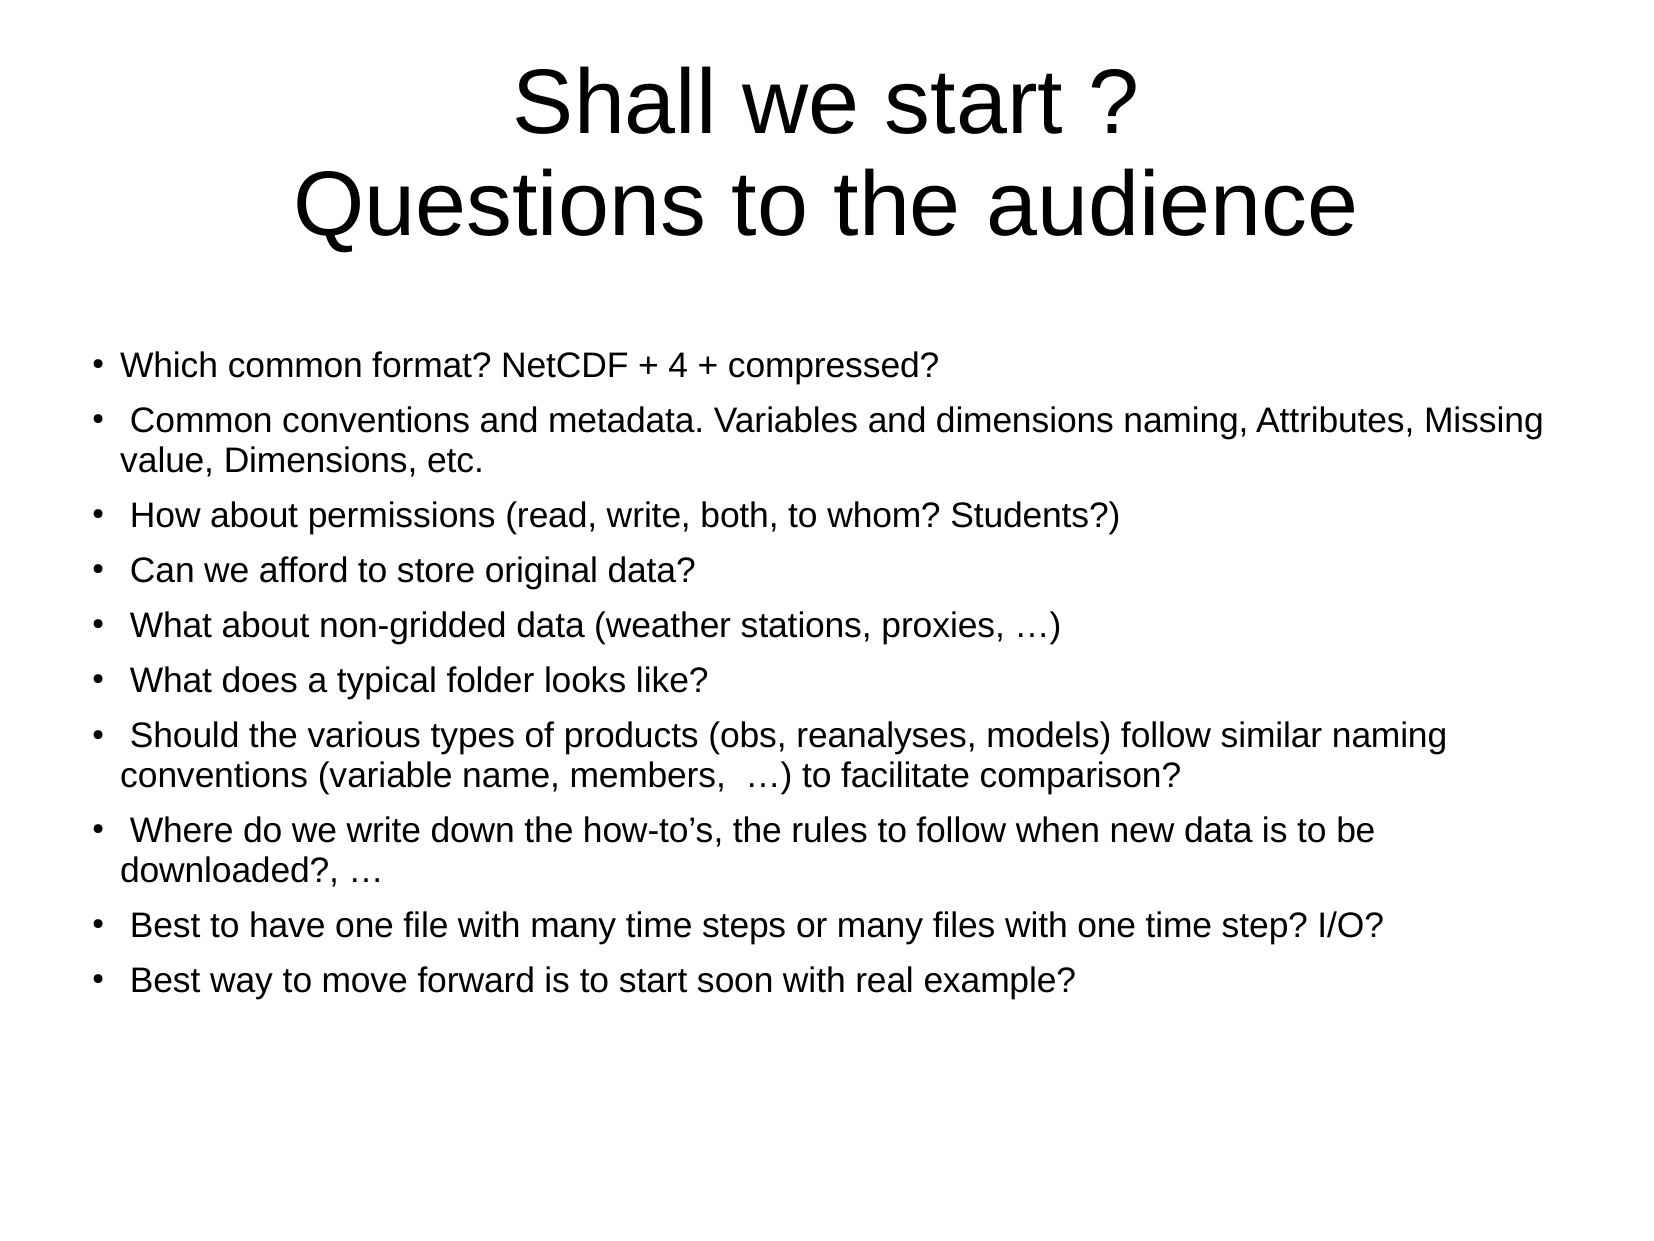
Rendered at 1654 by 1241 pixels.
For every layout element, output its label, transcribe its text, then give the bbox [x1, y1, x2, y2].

list Which common format? NetCDF + 4 + compressed? Common conventions and metadata. Variables and dimensions naming, Attributes, Missing value, Dimensions, etc. How about permissions (read, write, both, to whom? Students?) Can we afford to store original data? What about non-gridded data (weather stations, proxies, …) What does a typical folder looks like? Should the various types of products (obs, reanalyses, models) follow similar naming conventions (variable name, members, …) to facilitate comparison? Where do we write down the how-to’s, the rules to follow when new data is to be downloaded?, … Best to have one file with many time steps or many files with one time step? I/O? Best way to move forward is to start soon with real example? [82, 290, 1571, 1010]
title Shall we start ? Questions to the audience [82, 49, 1571, 257]
